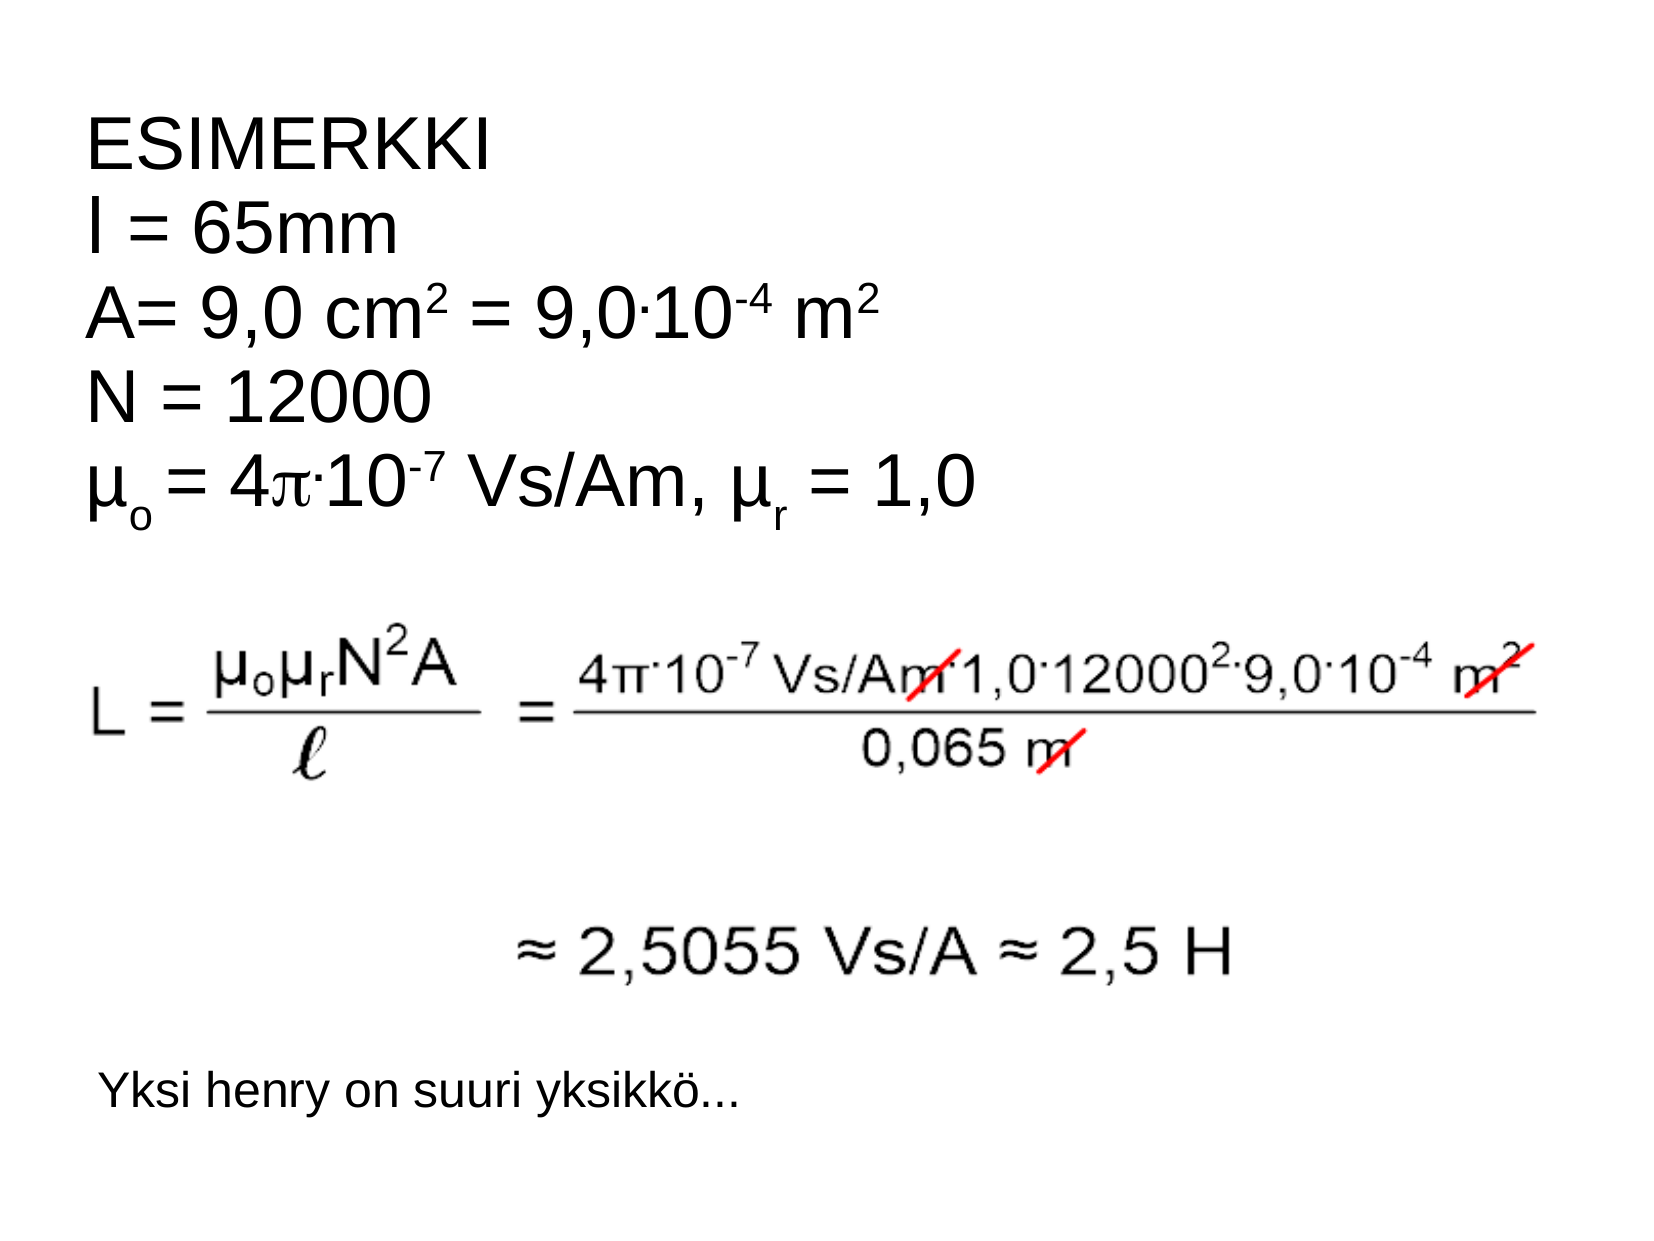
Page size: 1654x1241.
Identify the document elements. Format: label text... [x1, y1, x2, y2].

text_box Yksi henry on suuri yksikkö... [82, 1054, 1087, 1182]
picture [27, 574, 1623, 1010]
text_box ESIMERKKI l = 65mm A= 9,0 cm2 = 9,0.10-4 m2 N = 12000 µo = 4p.10-7 Vs/Am, µr = 1,0 [70, 94, 1146, 574]
